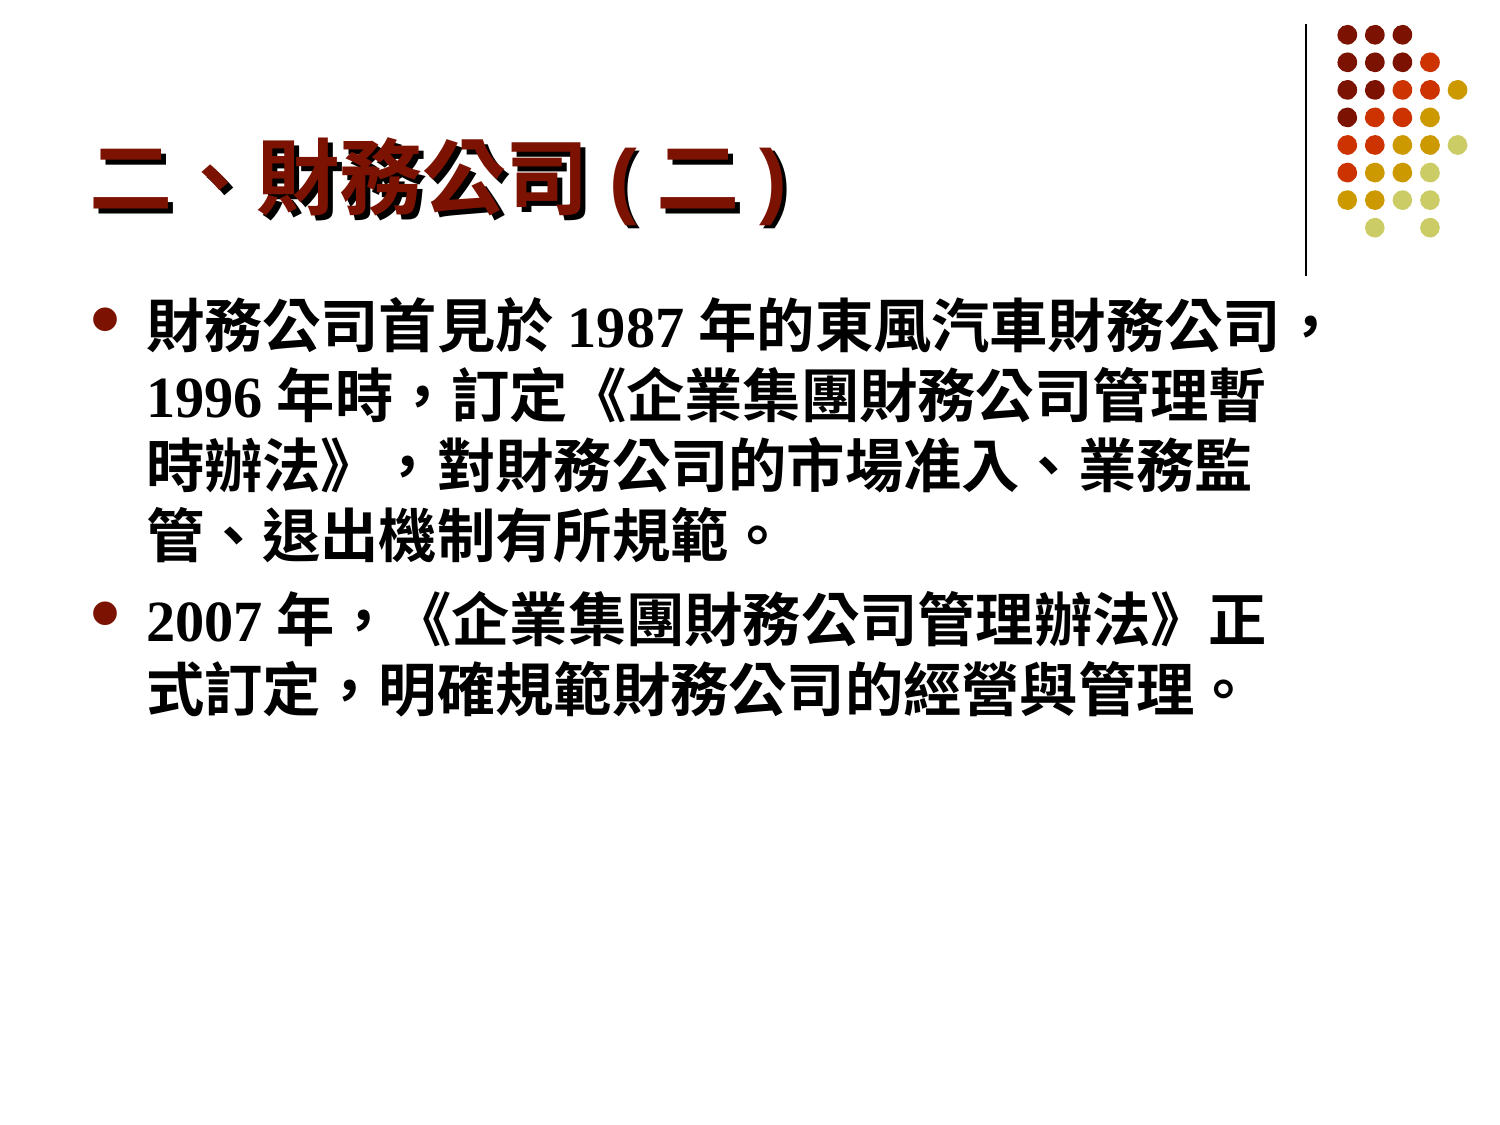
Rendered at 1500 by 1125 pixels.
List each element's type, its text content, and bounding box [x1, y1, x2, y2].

title 二、財務公司(二) [74, 20, 1313, 233]
list 財務公司首見於1987年的東風汽車財務公司，1996年時，訂定《企業集團財務公司管理暫時辦法》，對財務公司的市場准入、業務監管、退出機制有所規範。 2007年，《企業集團財務公司管理辦法》正式訂定，明確規範財務公司的經營與管理。 [75, 282, 1306, 1006]
